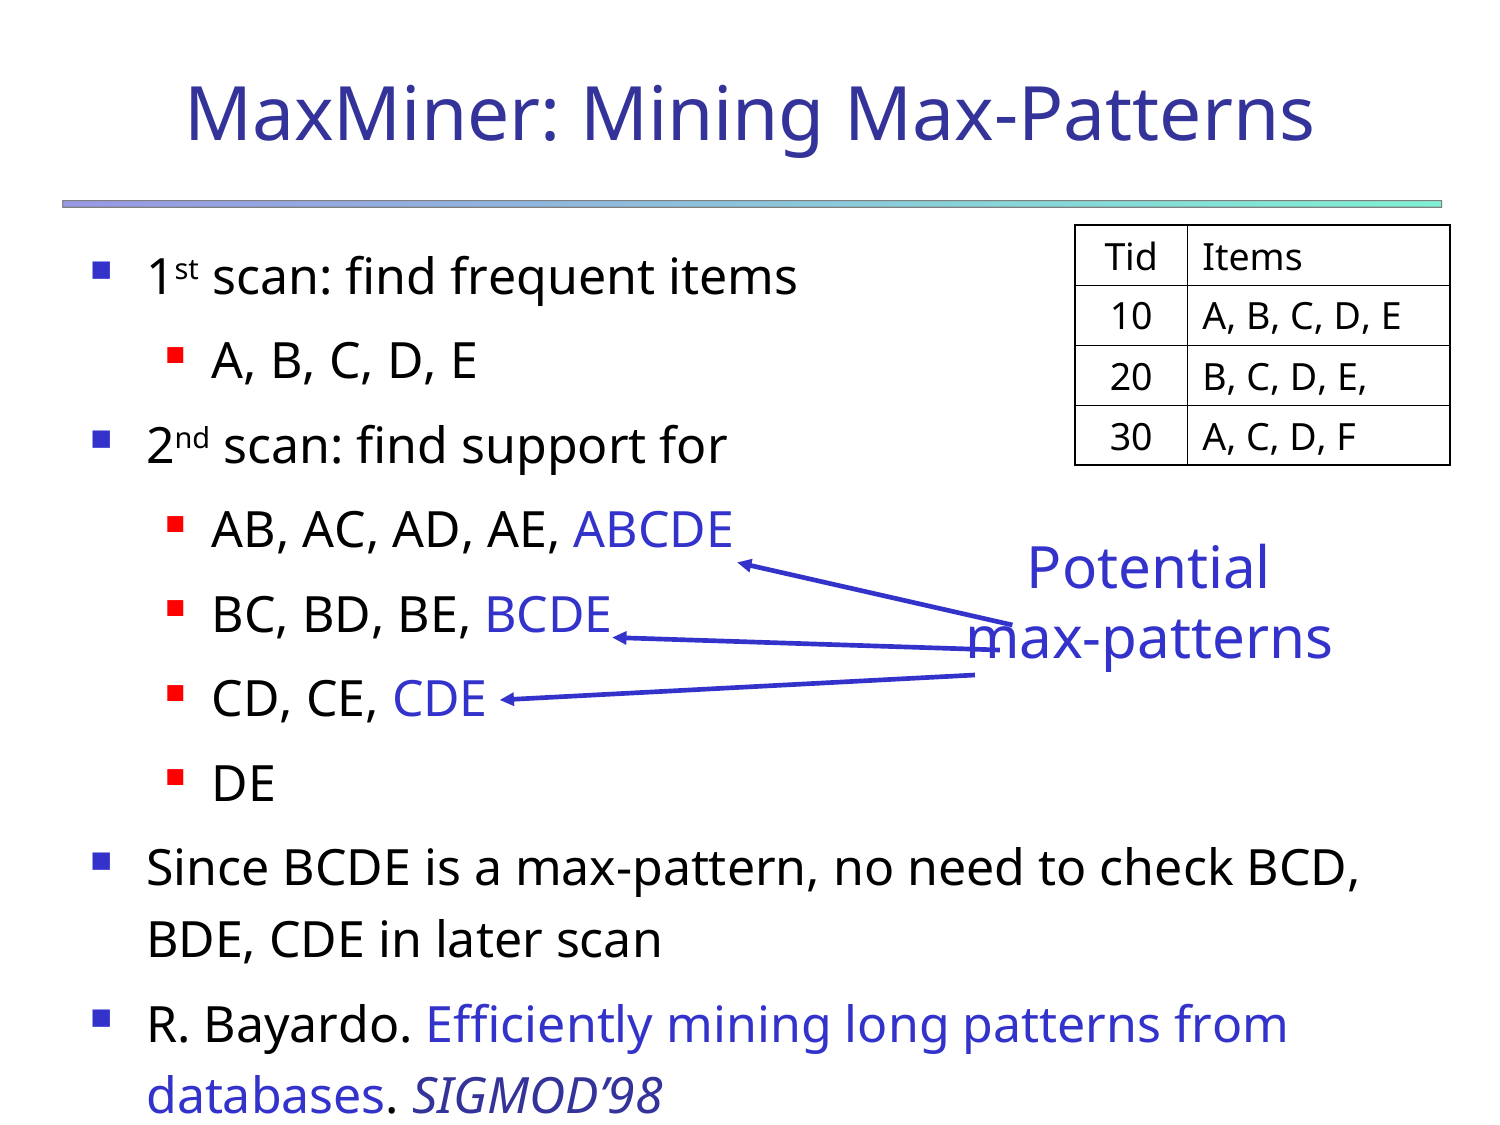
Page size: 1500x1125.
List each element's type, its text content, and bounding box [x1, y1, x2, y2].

list 1st scan: find frequent items A, B, C, D, E 2nd scan: find support for AB, AC, AD, AE, ABCDE BC, BD, BE, BCDE CD, CE, CDE DE Since BCDE is a max-pattern, no need to check BCD, BDE, CDE in later scan R. Bayardo. Efficiently mining long patterns from databases. SIGMOD’98 [74, 224, 1469, 1120]
table_cell 20 [1076, 346, 1187, 405]
table_header Items [1188, 226, 1449, 285]
table_header Tid [1076, 226, 1187, 285]
text_box Potential max-patterns [950, 522, 1348, 678]
text_box Potential max-patterns [950, 614, 1001, 646]
table_cell 30 [1076, 406, 1187, 464]
table_cell A, C, D, F [1188, 406, 1449, 464]
table_cell 10 [1076, 286, 1187, 345]
table_cell A, B, C, D, E [1188, 286, 1449, 345]
title MaxMiner: Mining Max-Patterns [62, 37, 1438, 163]
table_cell B, C, D, E, [1188, 346, 1449, 405]
